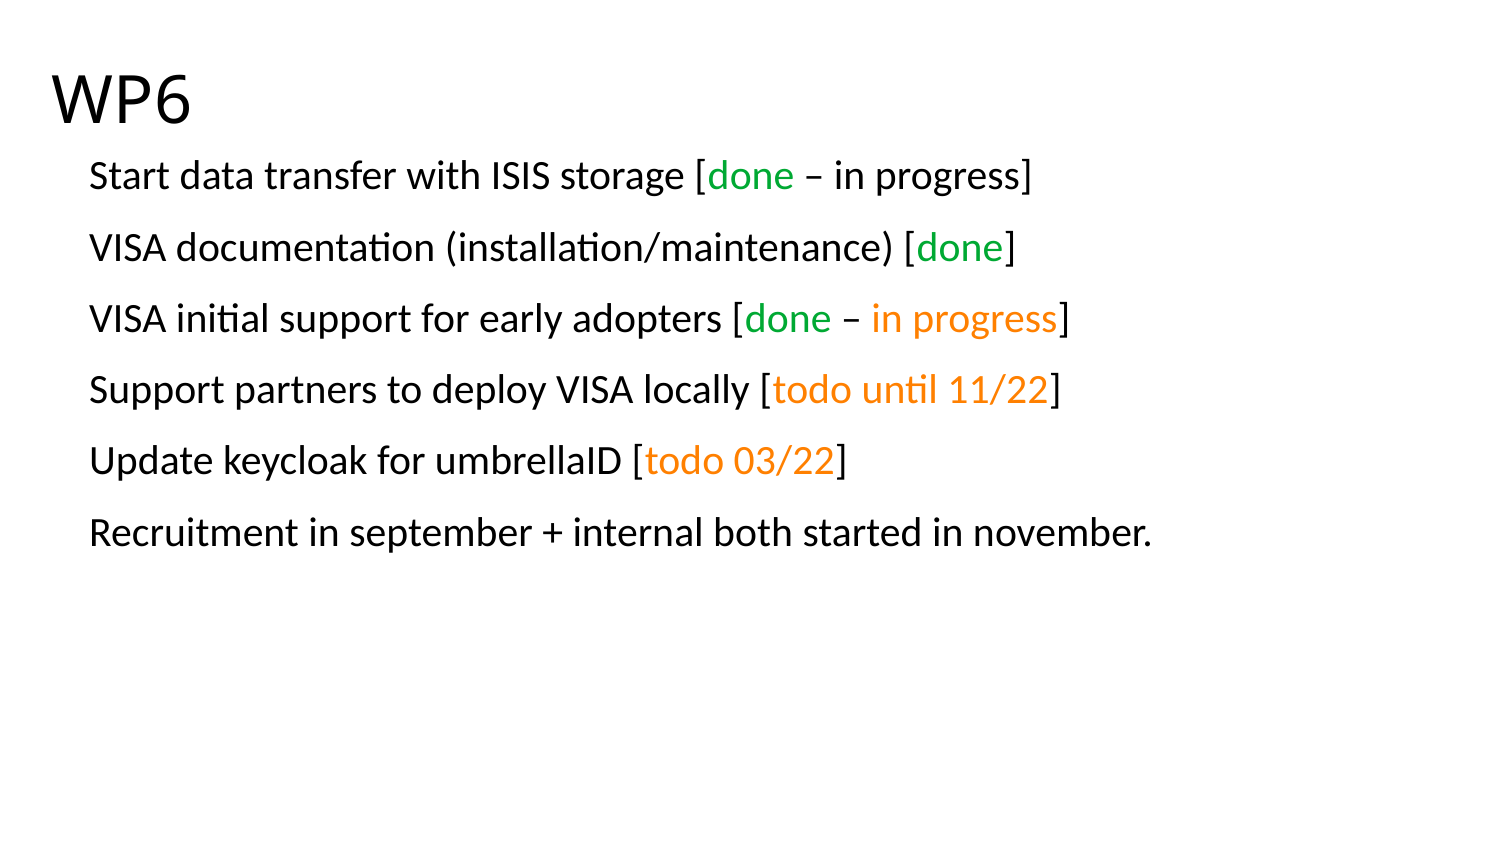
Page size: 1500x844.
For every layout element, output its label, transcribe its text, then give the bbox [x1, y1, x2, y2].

list WP6 [36, 44, 1469, 155]
list Start data transfer with ISIS storage [done – in progress] VISA documentation (installation/maintenance) [done] VISA initial support for early adopters [done – in progress] Support partners to deploy VISA locally [todo until 11/22] Update keycloak for umbrellaID [todo 03/22] Recruitment in september + internal both started in november. [36, 155, 1469, 774]
